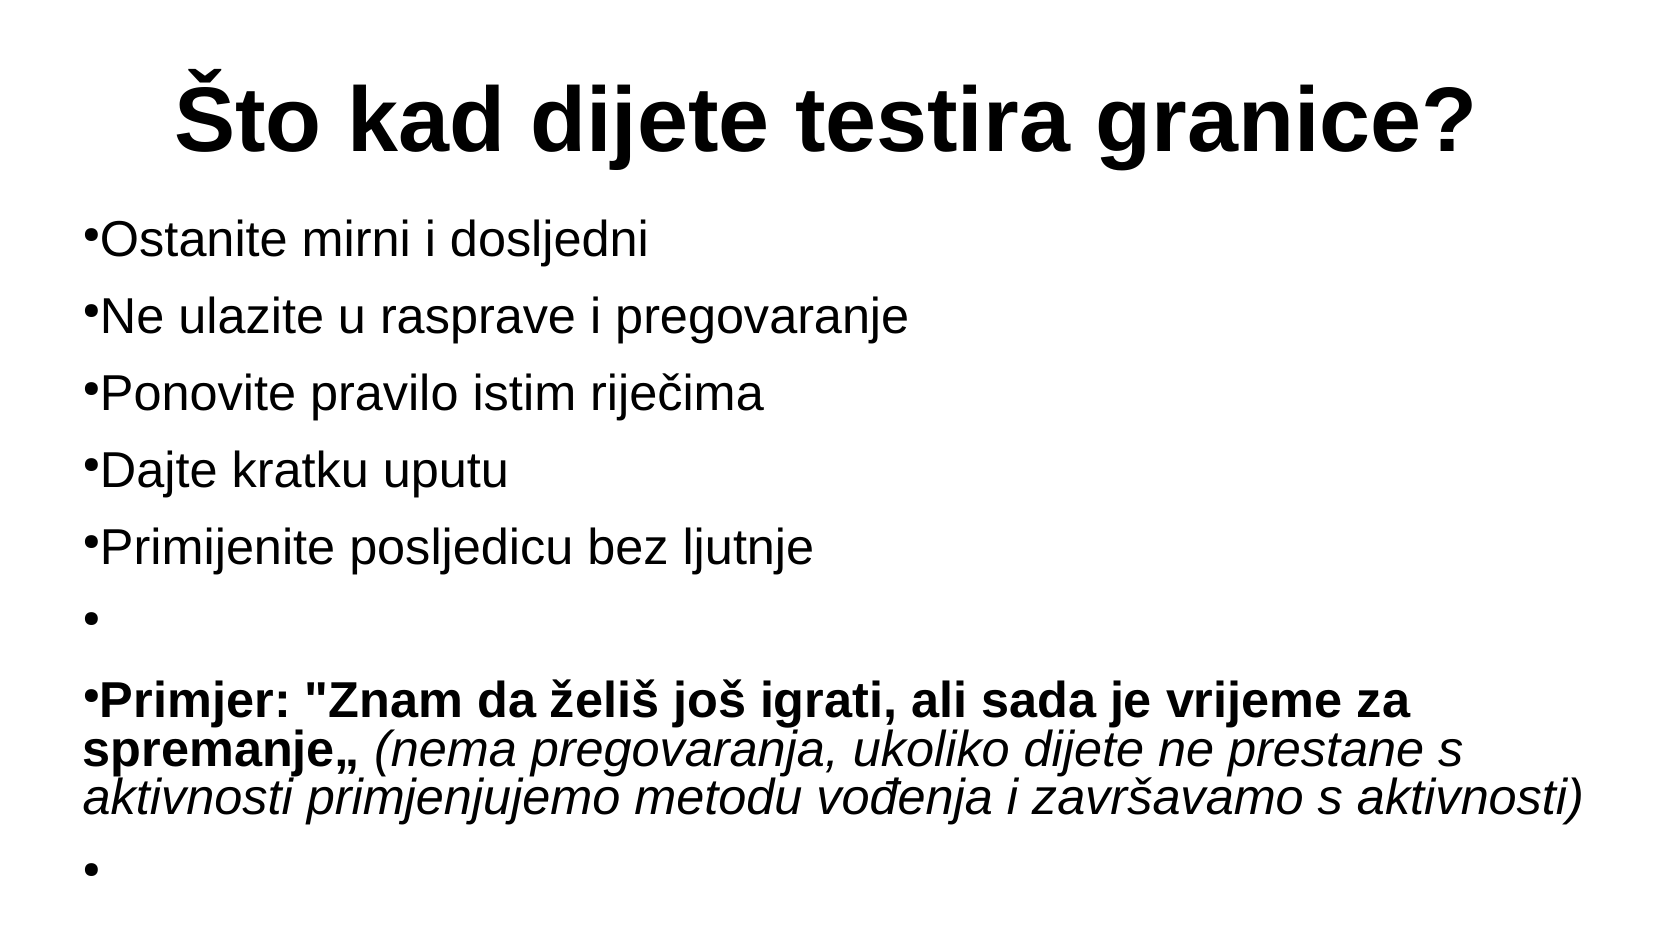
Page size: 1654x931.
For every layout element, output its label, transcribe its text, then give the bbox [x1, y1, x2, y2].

list Ostanite mirni i dosljedni Ne ulazite u rasprave i pregovaranje Ponovite pravilo istim riječima Dajte kratku uputu Primijenite posljedicu bez ljutnje Primjer: "Znam da želiš još igrati, ali sada je vrijeme za spremanje„ (nema pregovaranja, ukoliko dijete ne prestane s aktivnosti primjenjujemo metodu vođenja i završavamo s aktivnosti) [82, 217, 1607, 865]
title Što kad dijete testira granice? [82, 37, 1571, 193]
